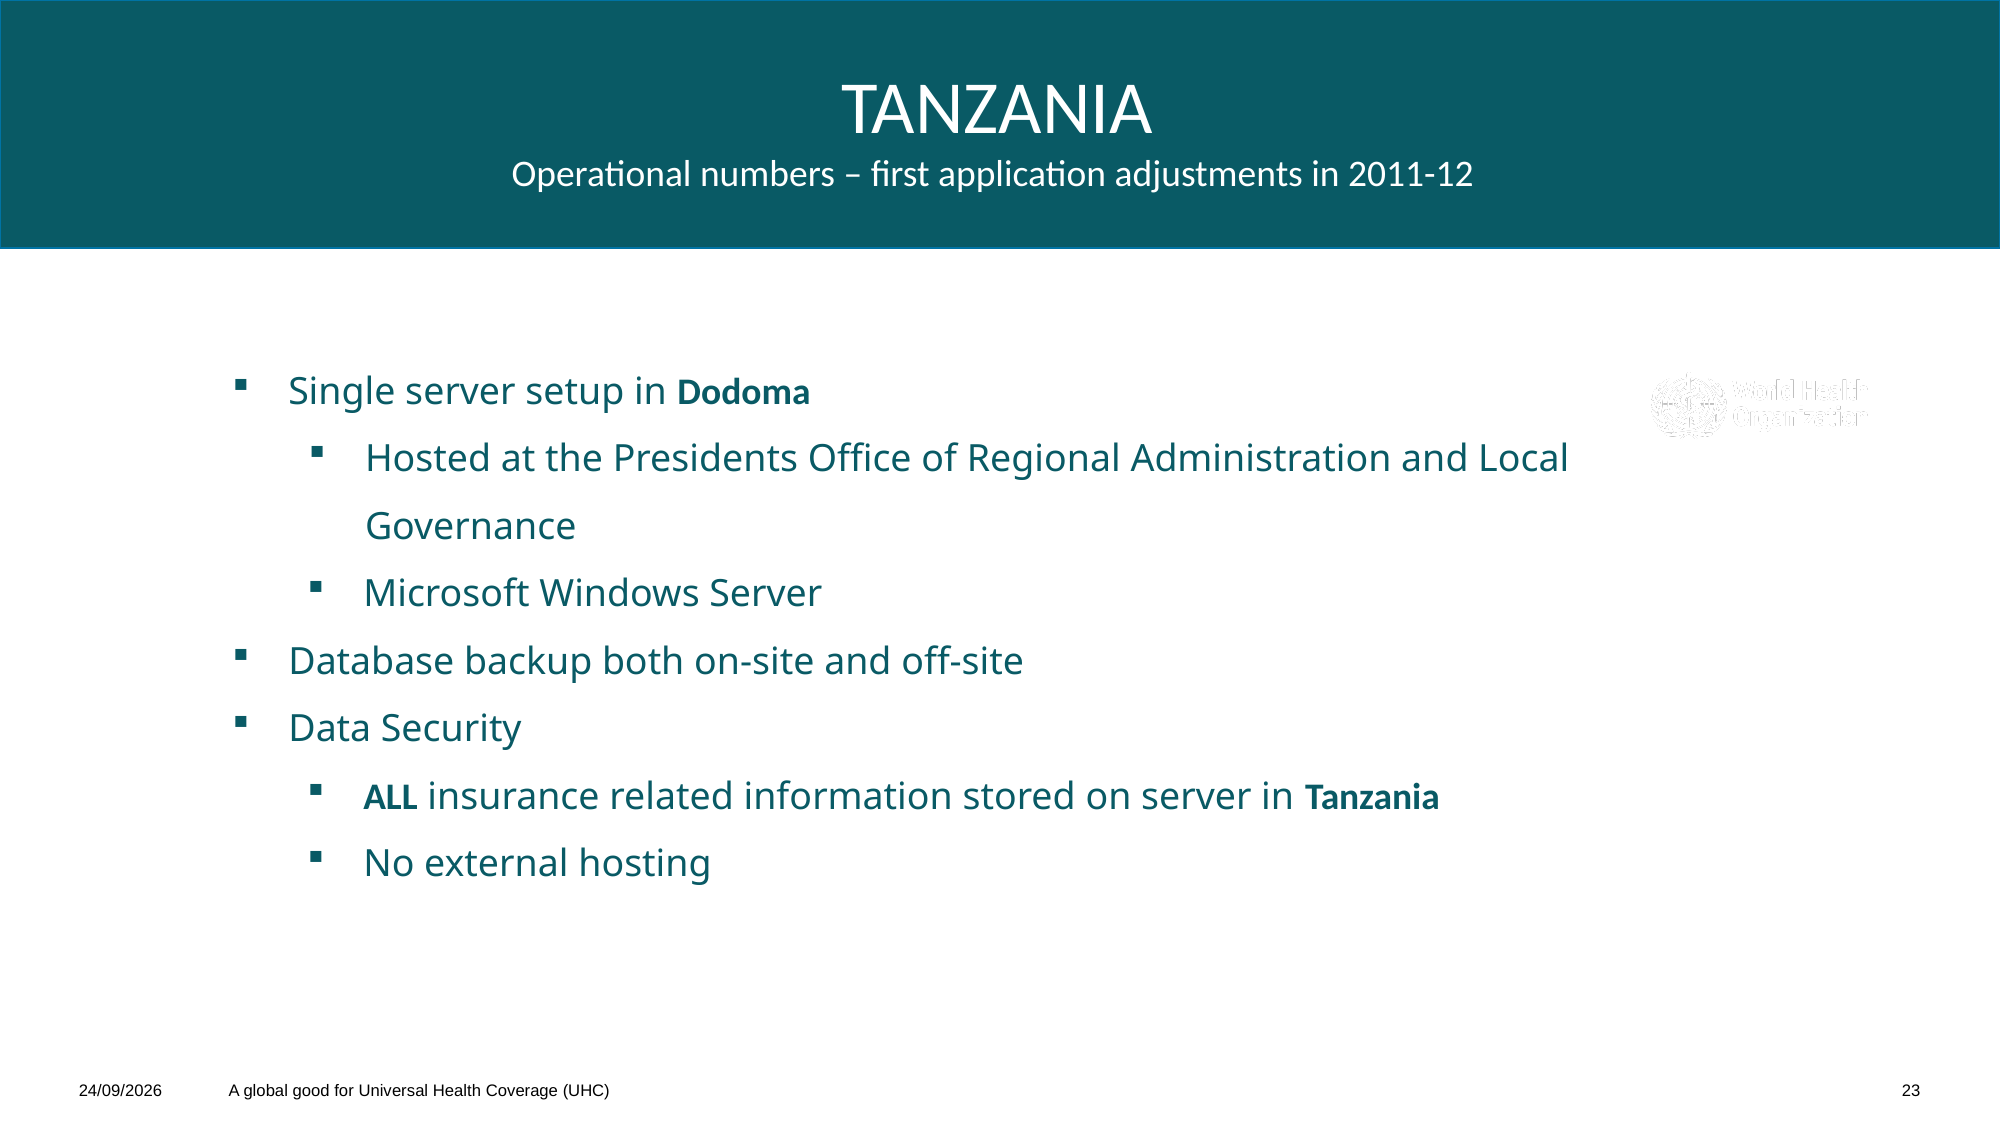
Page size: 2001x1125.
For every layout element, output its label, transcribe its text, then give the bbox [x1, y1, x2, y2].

slide_number 29/06/2020 [78, 1079, 209, 1109]
text_box TANZANIA Operational numbers – first application adjustments in 2011-12 [78, 51, 1916, 247]
text_box [0, 0, 2000, 249]
text_box Single server setup in Dodoma Hosted at the Presidents Office of Regional Administration and Local Governance Microsoft Windows Server Database backup both on-site and off-site Data Security ALL insurance related information stored on server in Tanzania No external hosting [217, 336, 1725, 892]
footer A global good for Universal Health Coverage (UHC) [228, 1079, 873, 1125]
slide_number <number> [1872, 1079, 1921, 1109]
picture [1725, 349, 1922, 463]
